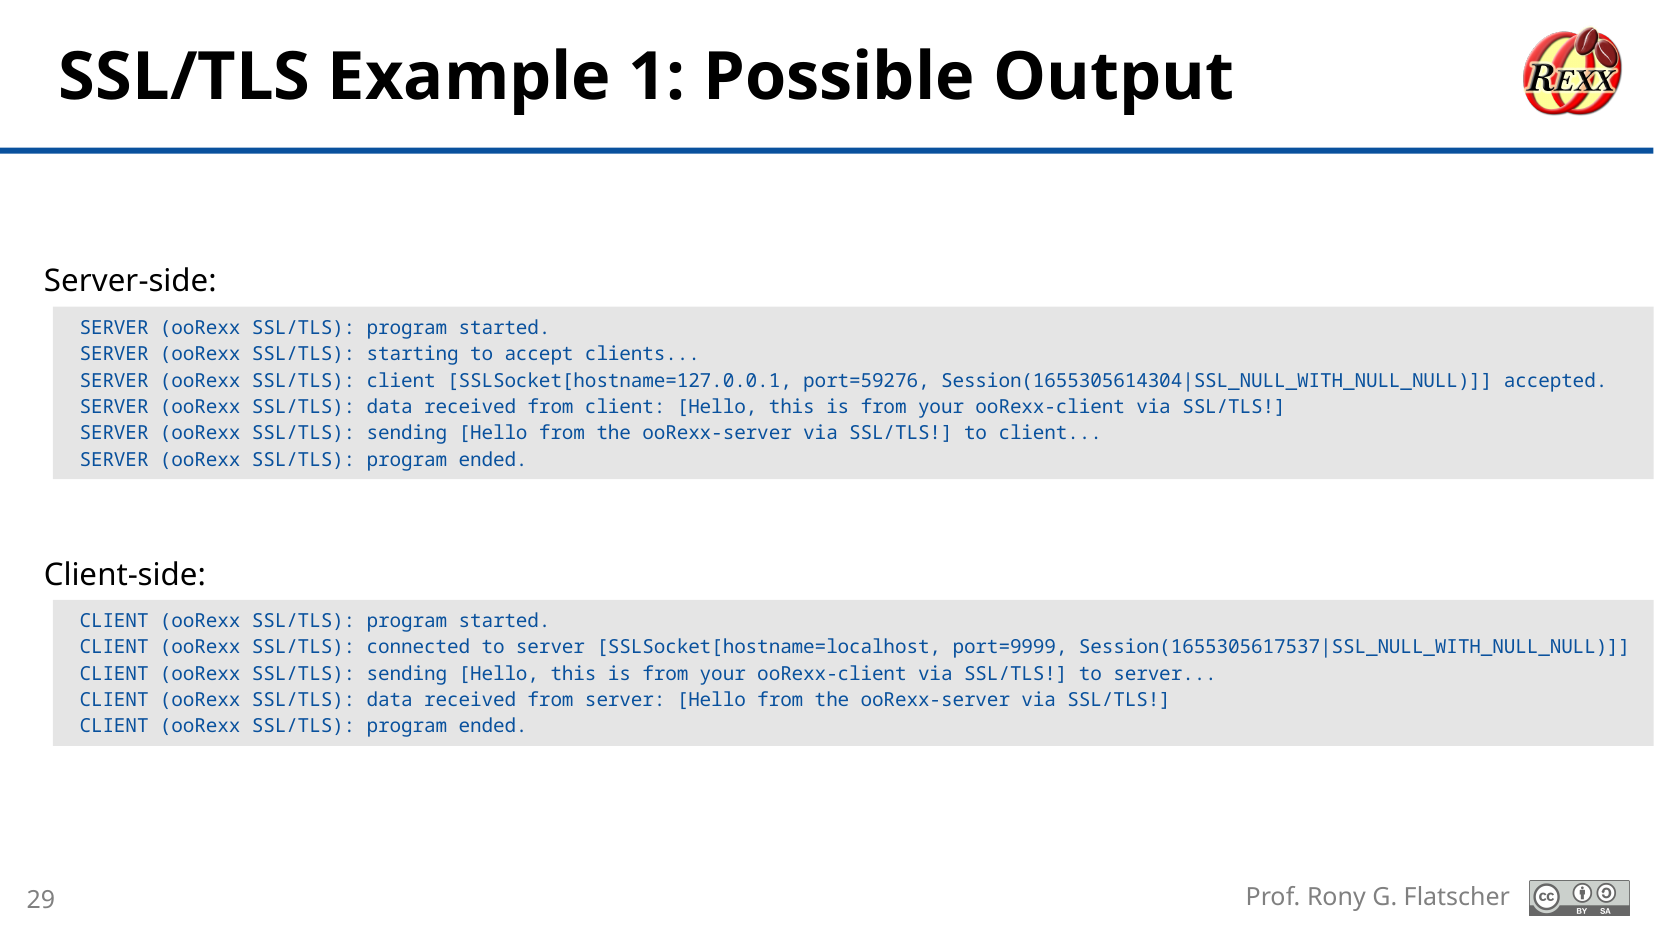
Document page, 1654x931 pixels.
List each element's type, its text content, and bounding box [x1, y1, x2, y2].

text_box Client-side: [29, 544, 715, 600]
text_box CLIENT (ooRexx SSL/TLS): program started. CLIENT (ooRexx SSL/TLS): connected to server [SSLSocket[hostname=localhost, port=9999, Session(1655305617537|SSL_NULL_WITH_NULL_NULL)]] CLIENT (ooRexx SSL/TLS): sending [Hello, this is from your ooRexx-client via SSL/TLS!] to server... CLIENT (ooRexx SSL/TLS): data received from server: [Hello from the ooRexx-server via SSL/TLS!] CLIENT (ooRexx SSL/TLS): program ended. [52, 599, 1654, 740]
title SSL/TLS Example 1: Possible Output [0, 0, 1654, 148]
text_box SERVER (ooRexx SSL/TLS): program started. SERVER (ooRexx SSL/TLS): starting to accept clients... SERVER (ooRexx SSL/TLS): client [SSLSocket[hostname=127.0.0.1, port=59276, Session(1655305614304|SSL_NULL_WITH_NULL_NULL)]] accepted. SERVER (ooRexx SSL/TLS): data received from client: [Hello, this is from your ooRexx-client via SSL/TLS!] SERVER (ooRexx SSL/TLS): sending [Hello from the ooRexx-server via SSL/TLS!] to client... SERVER (ooRexx SSL/TLS): program ended. [52, 306, 1654, 475]
text_box Server-side: [29, 251, 715, 307]
